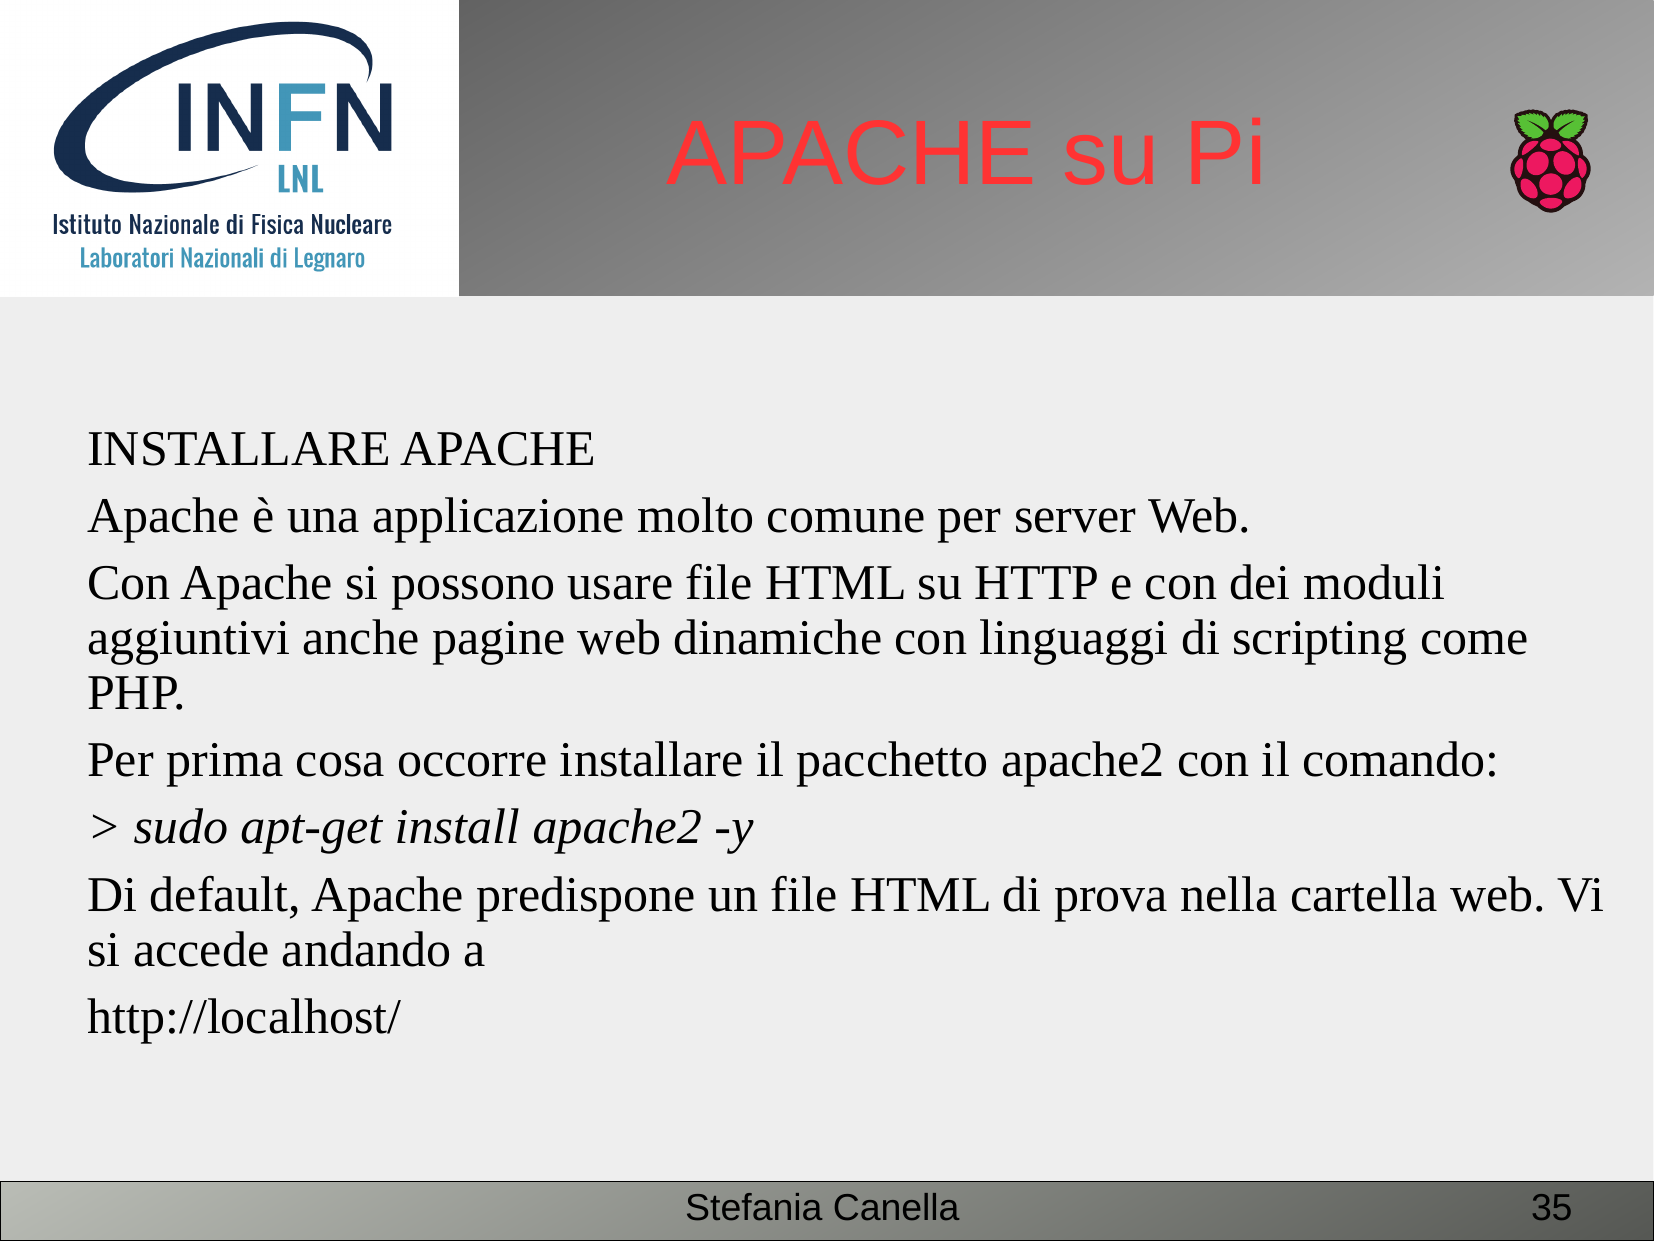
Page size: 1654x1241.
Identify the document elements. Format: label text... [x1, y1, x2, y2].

text_box INSTALLARE APACHE Apache è una applicazione molto comune per server Web. Con Apache si possono usare file HTML su HTTP e con dei moduli aggiuntivi anche pagine web dinamiche con linguaggi di scripting come PHP. Per prima cosa occorre installare il pacchetto apache2 con il comando: > sudo apt-get install apache2 -y Di default, Apache predispone un file HTML di prova nella cartella web. Vi si accede andando a http://localhost/ [28, 345, 1626, 1119]
text_box [459, 0, 1654, 296]
text_box [984, 1181, 1516, 1241]
picture [0, 0, 459, 297]
text_box [0, 1181, 670, 1241]
text_box <number> [1516, 1178, 1654, 1241]
text_box Stefania Canella [670, 1178, 984, 1241]
title APACHE su Pi [459, 49, 1571, 257]
